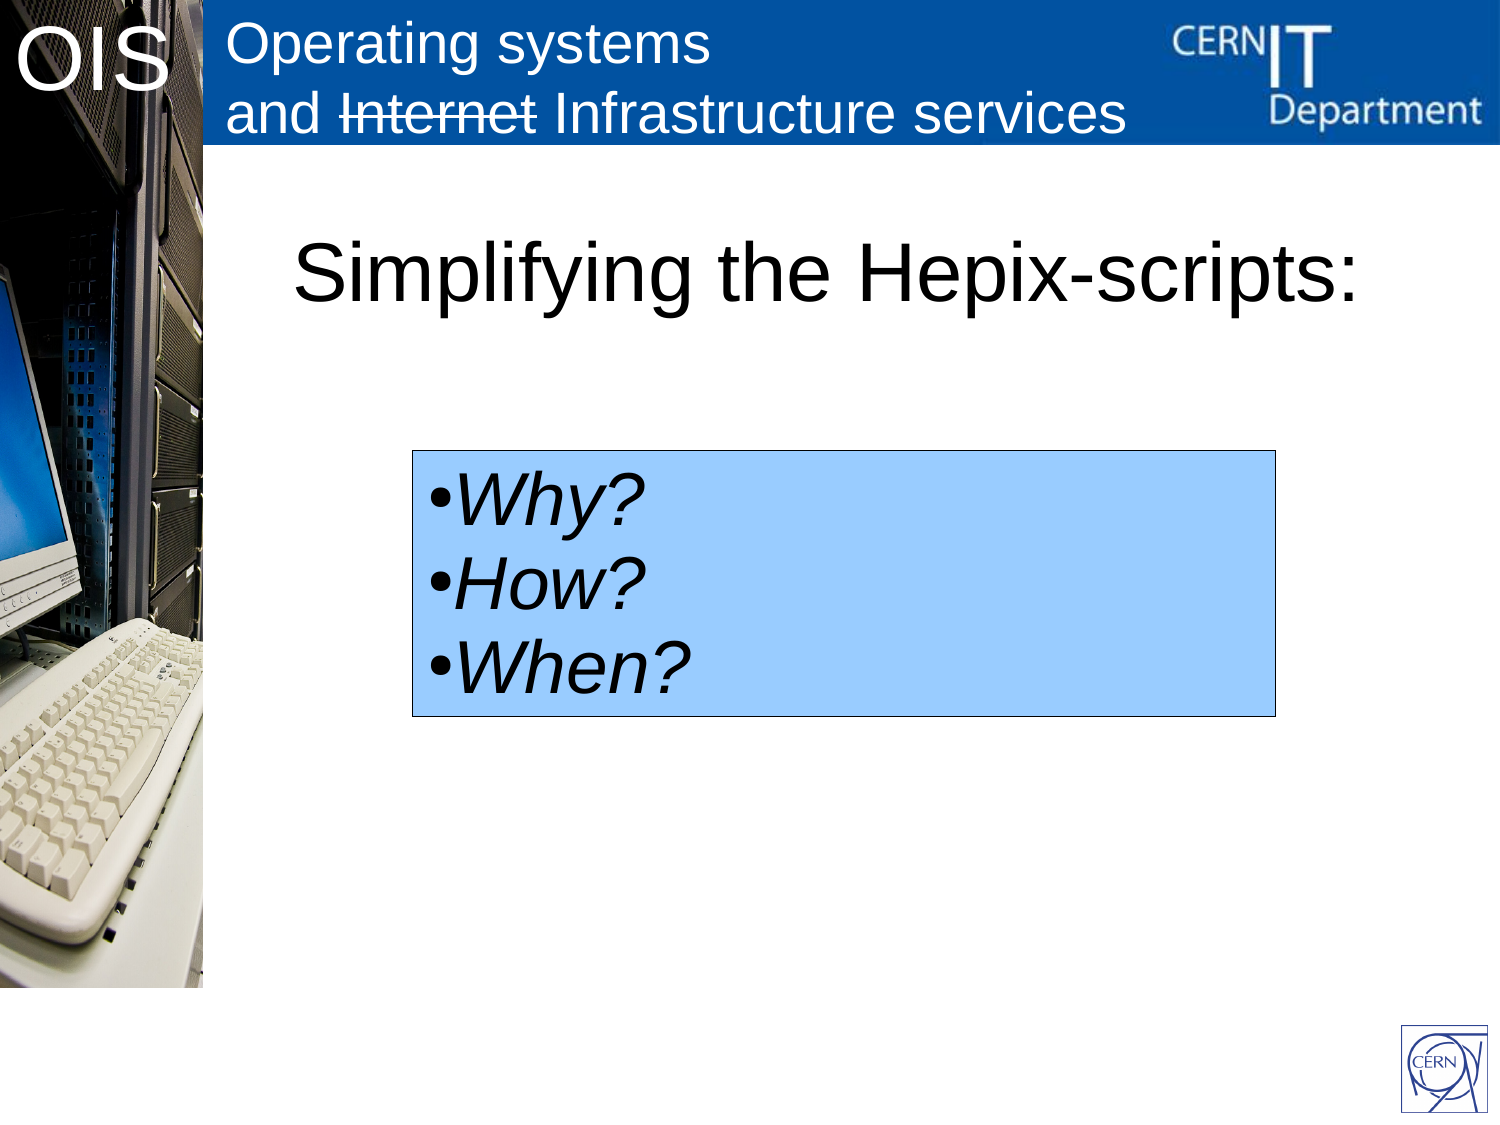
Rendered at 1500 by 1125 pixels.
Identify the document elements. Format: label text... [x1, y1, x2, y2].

picture [1238, 0, 1500, 145]
picture [1401, 1025, 1488, 1113]
title Simplifying the Hepix-scripts: [82, 187, 1500, 357]
text_box Why? How? When? [412, 450, 1276, 717]
picture [0, 0, 225, 988]
title Operating systems and Internet Infrastructure services [225, 0, 1238, 150]
text_box [225, 357, 1463, 1013]
